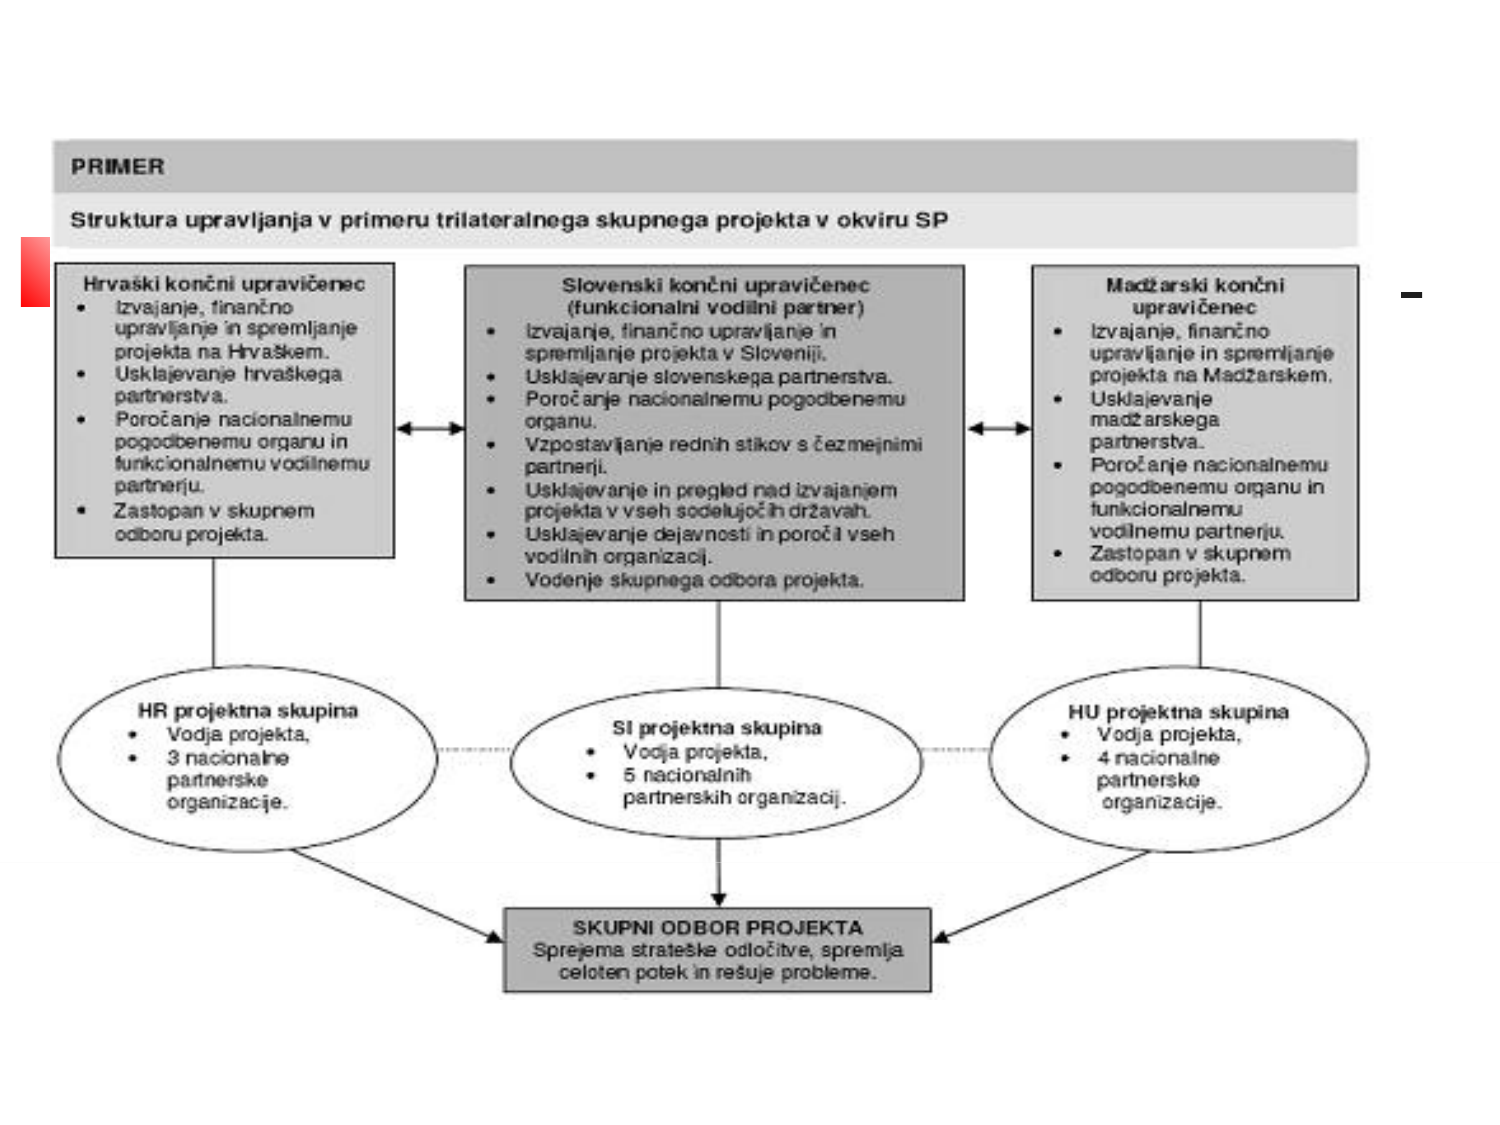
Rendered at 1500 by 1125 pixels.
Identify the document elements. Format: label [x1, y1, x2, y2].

picture [50, 863, 1401, 1000]
picture [50, 137, 1401, 862]
